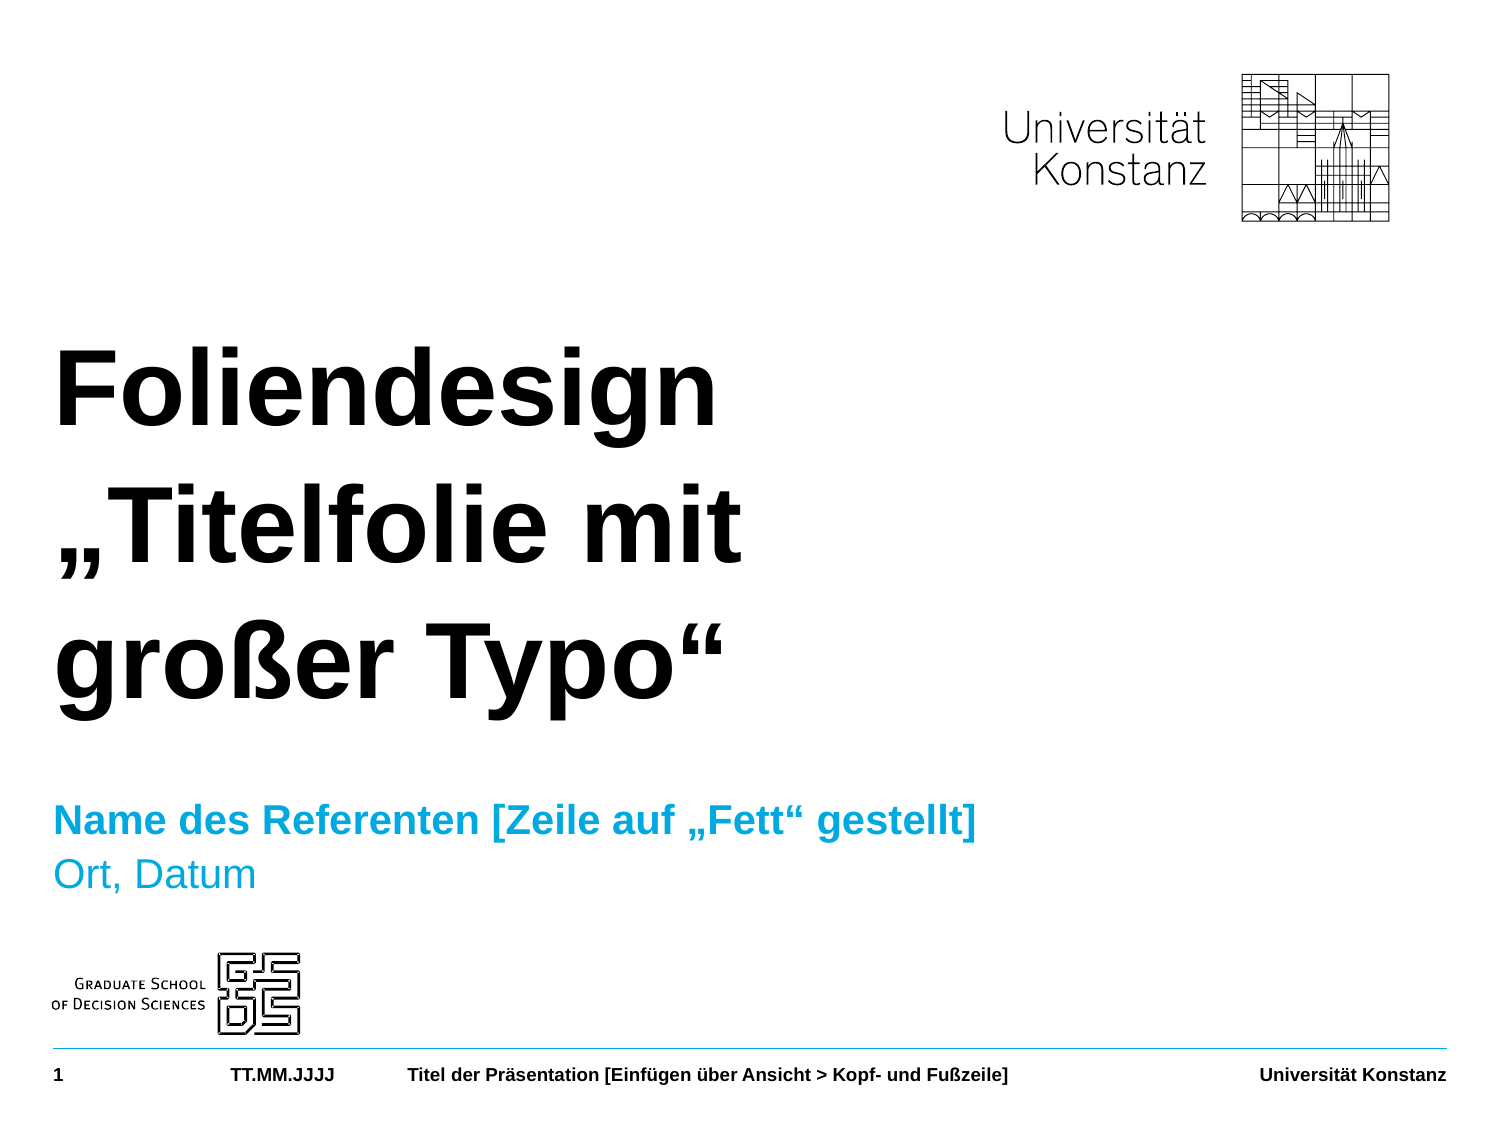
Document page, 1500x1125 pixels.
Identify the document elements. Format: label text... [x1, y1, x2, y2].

title Foliendesign „Titelfolie mit großer Typo“ [53, 260, 1093, 720]
list Name des Referenten [Zeile auf „Fett“ gestellt] Ort, Datum [53, 720, 1093, 898]
